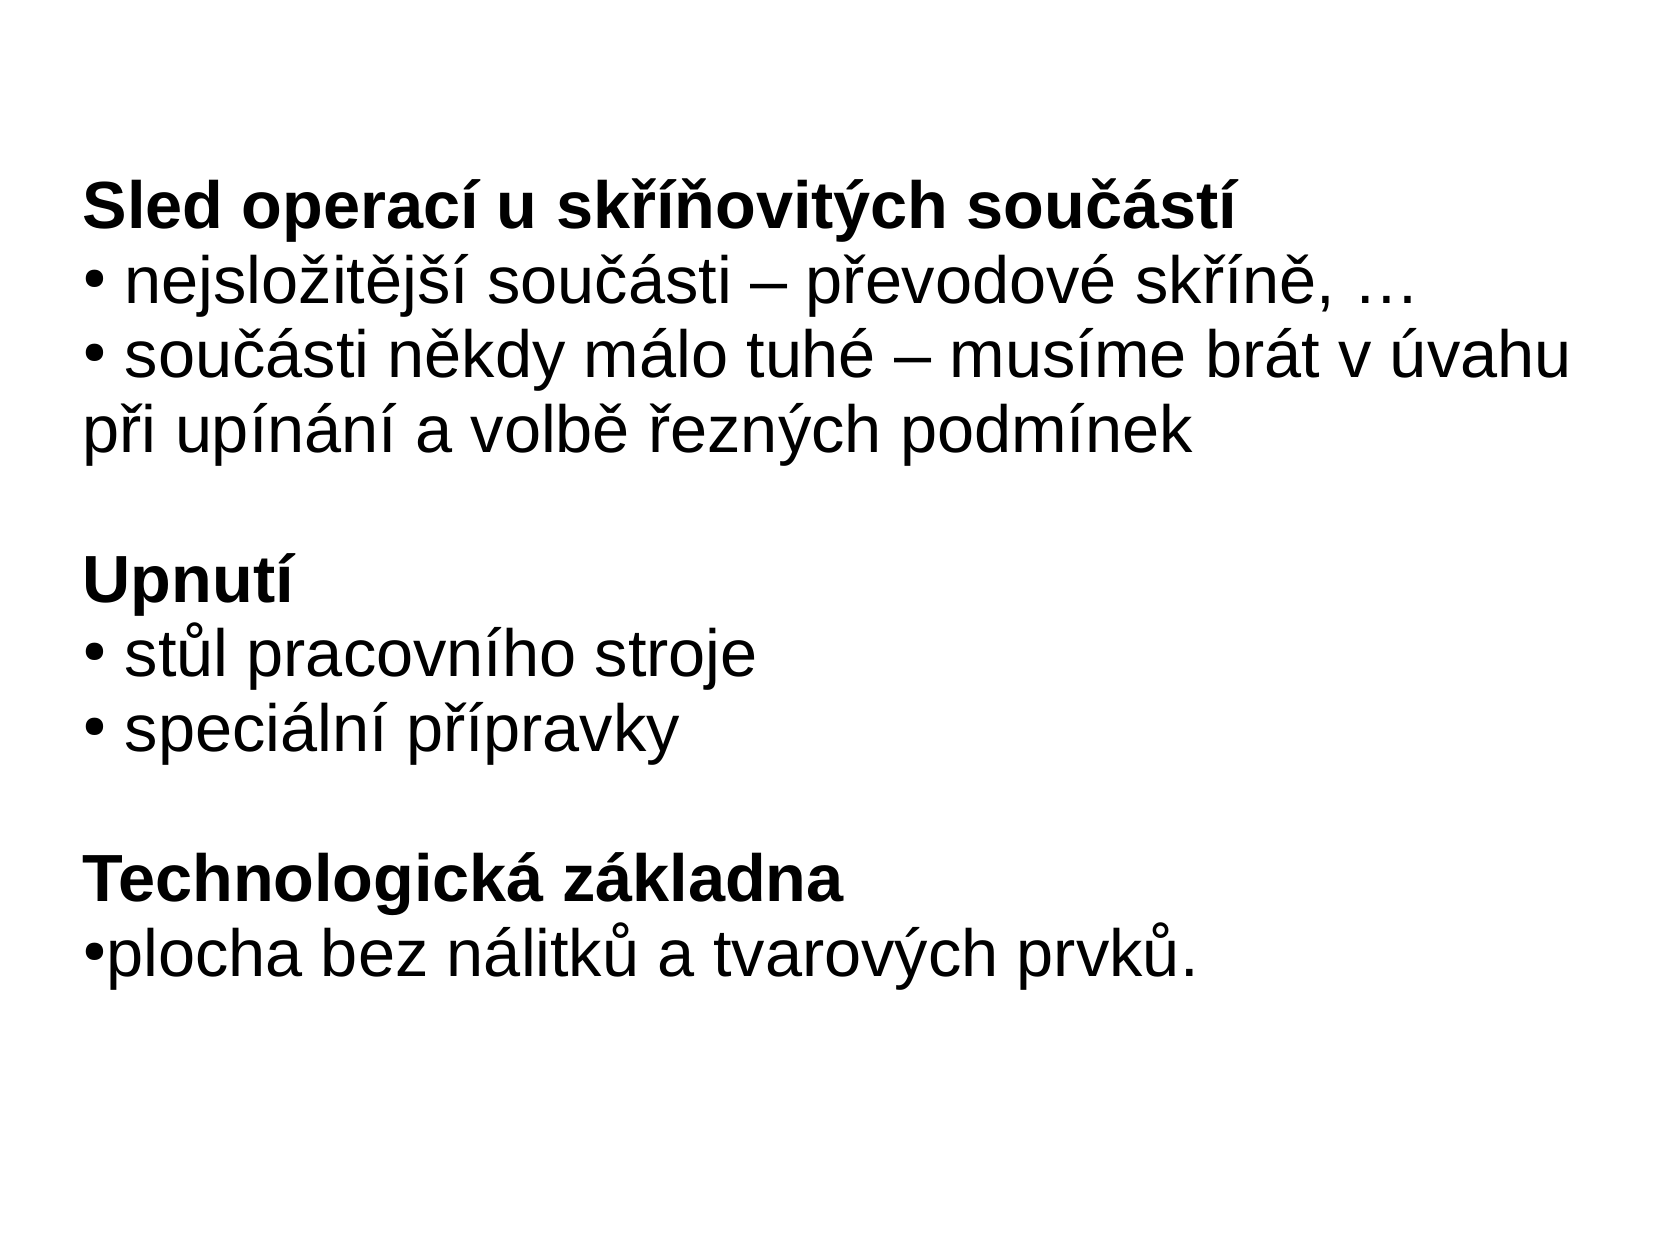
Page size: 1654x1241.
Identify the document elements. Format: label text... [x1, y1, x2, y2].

subtitle Sled operací u skříňovitých součástí nejsložitější součásti – převodové skříně, … součásti někdy málo tuhé – musíme brát v úvahu při upínání a volbě řezných podmínek Upnutí stůl pracovního stroje speciální přípravky Technologická základna plocha bez nálitků a tvarových prvků. [82, 56, 1625, 1102]
